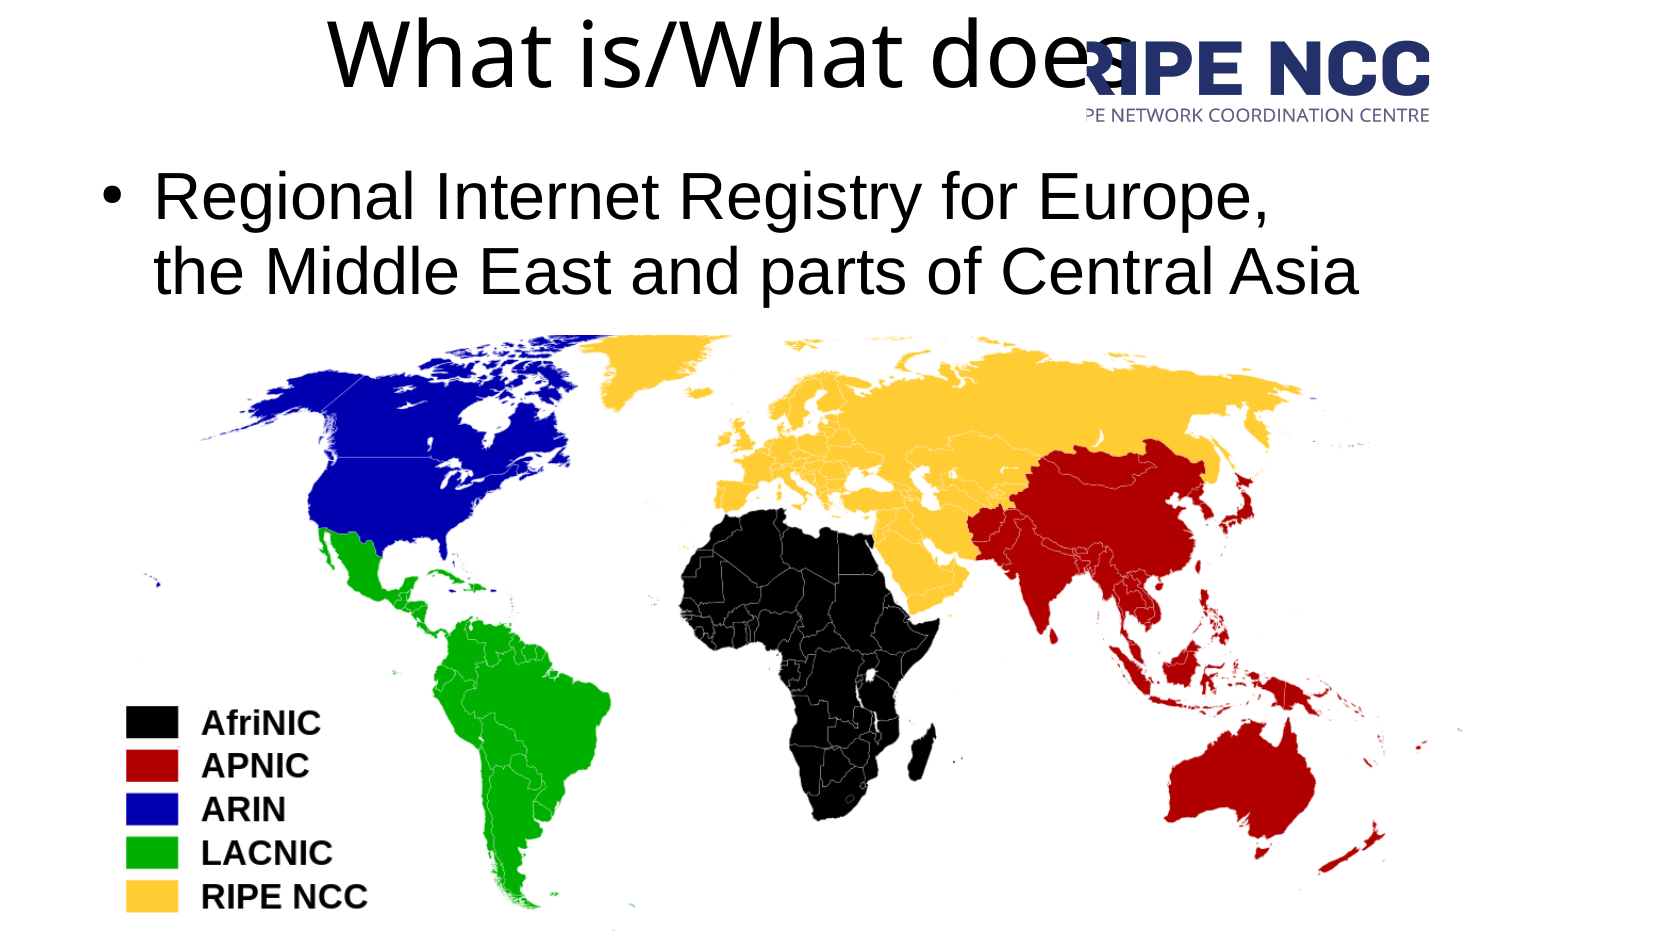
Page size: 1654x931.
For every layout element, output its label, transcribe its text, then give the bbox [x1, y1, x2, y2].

list Regional Internet Registry for Europe, the Middle East and parts of Central Asia [82, 207, 1571, 852]
picture [112, 335, 1463, 931]
picture [1086, 25, 1430, 138]
title What is/What does [82, 22, 1571, 207]
